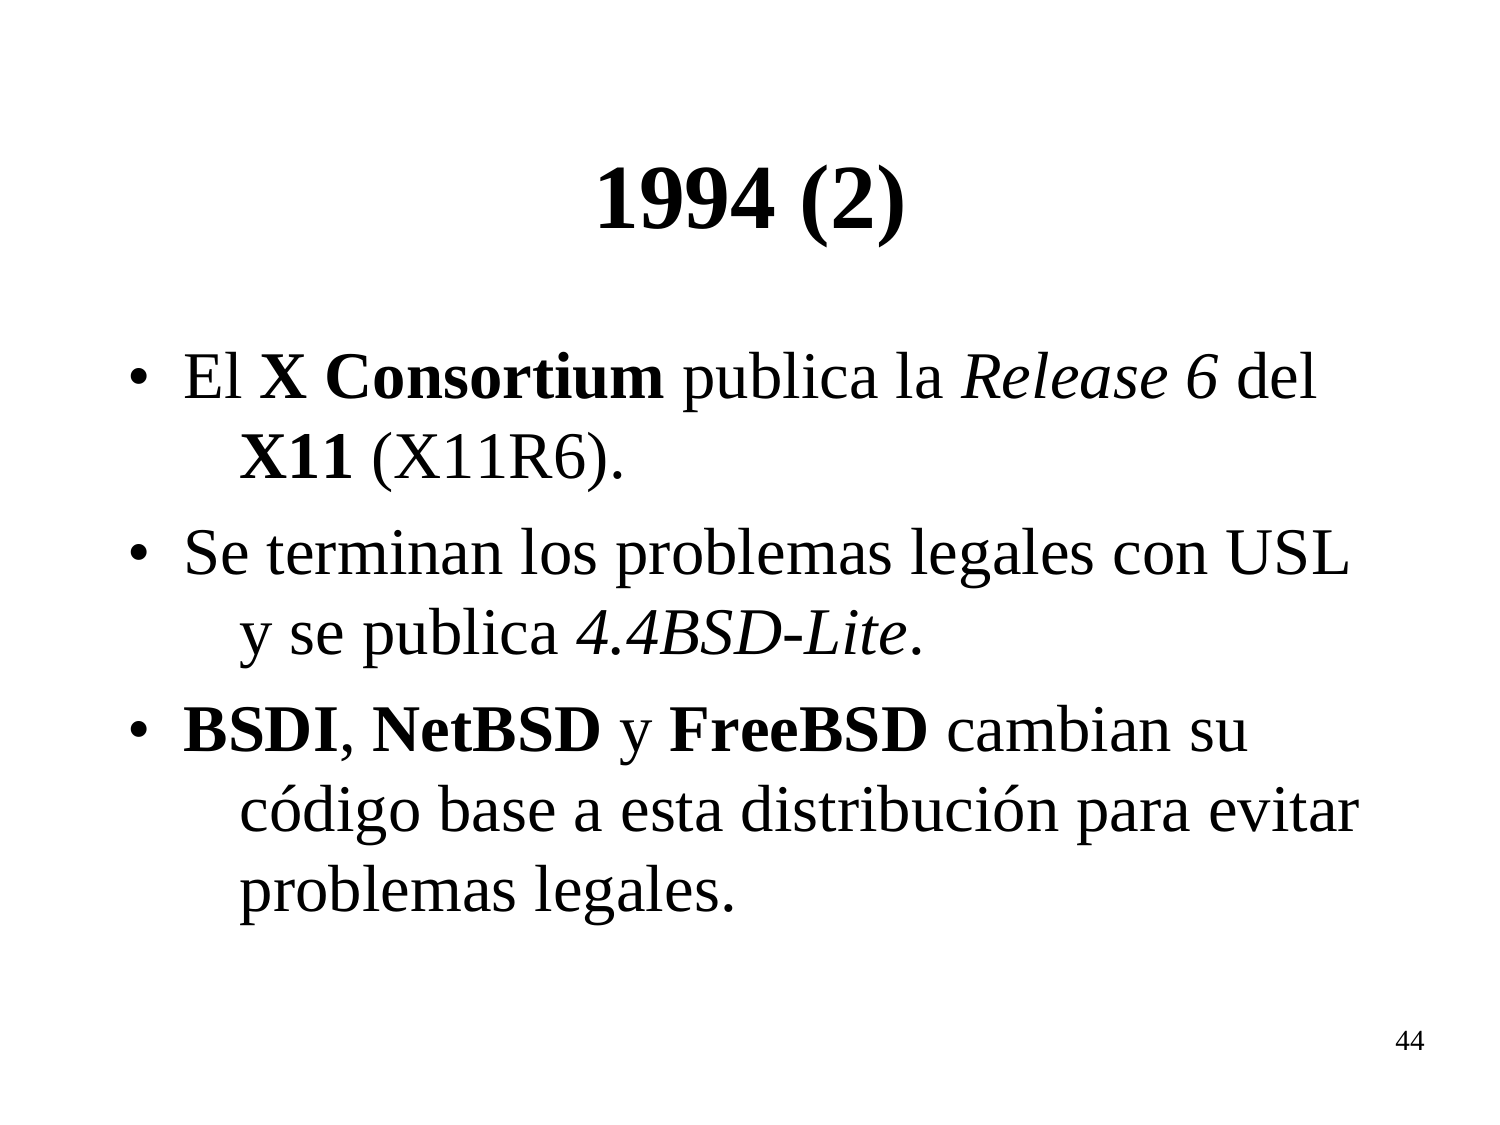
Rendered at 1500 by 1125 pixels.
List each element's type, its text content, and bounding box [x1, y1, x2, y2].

list El X Consortium publica la Release 6 del X11 (X11R6). Se terminan los problemas legales con USL y se publica 4.4BSD-Lite. BSDI, NetBSD y FreeBSD cambian su código base a esta distribución para evitar problemas legales. [112, 324, 1388, 1000]
title 1994 (2) [112, 99, 1388, 288]
